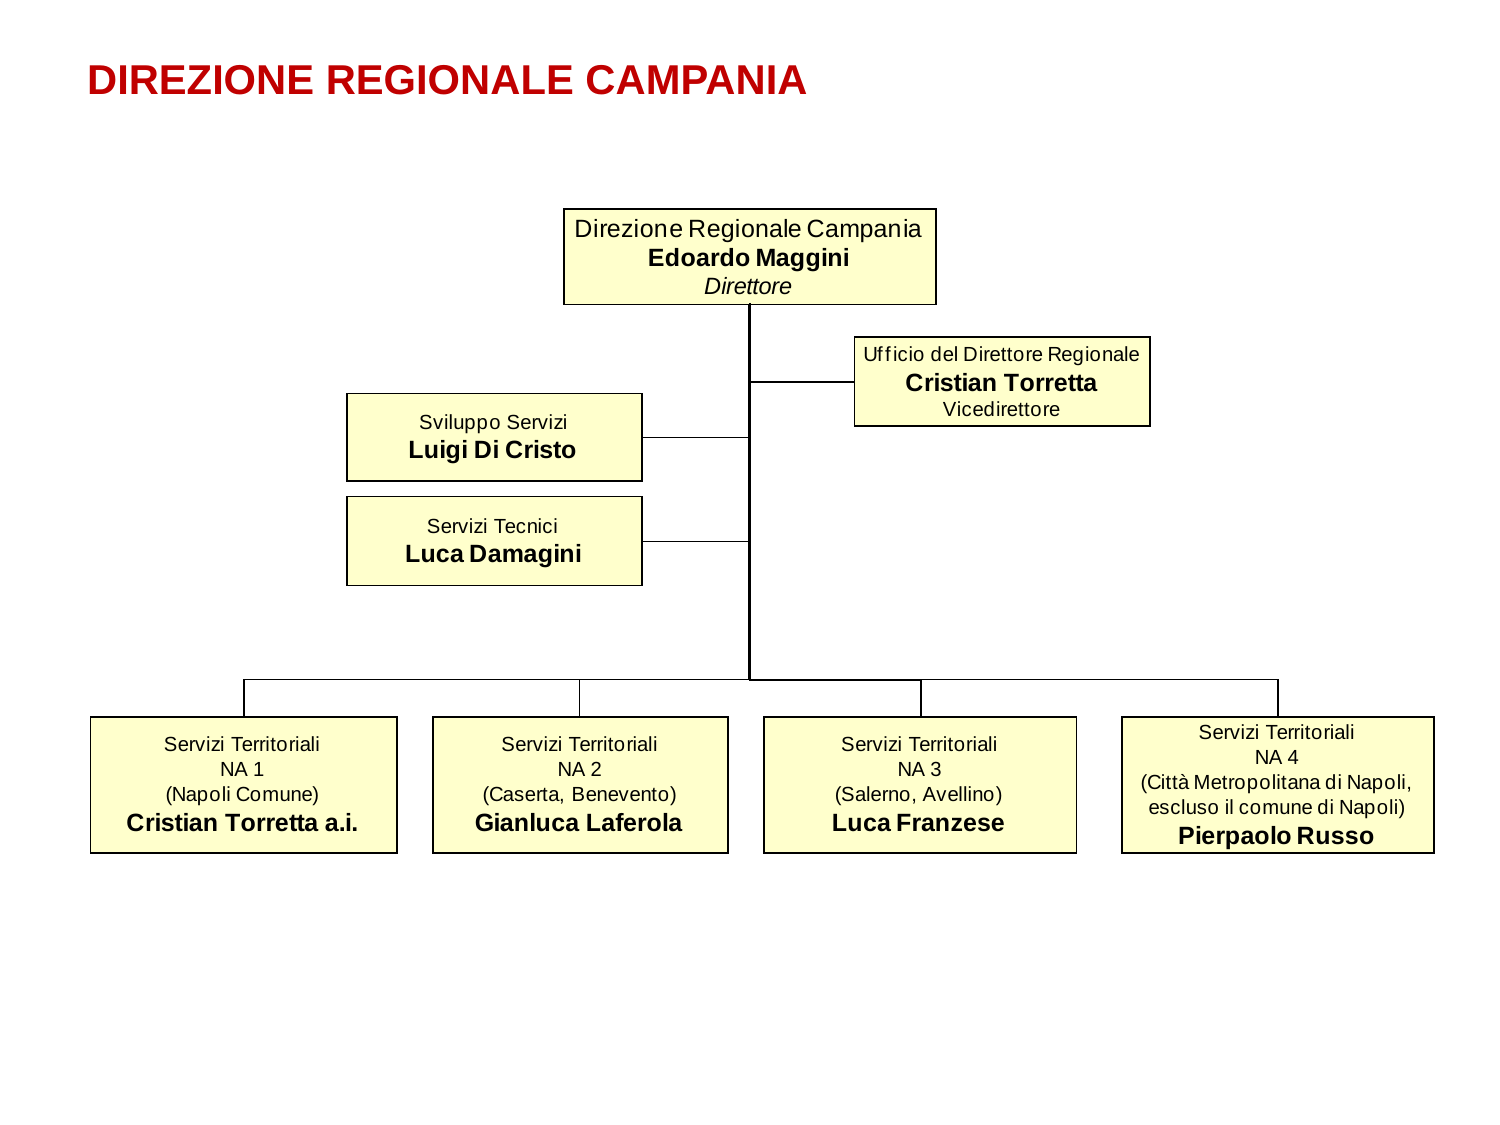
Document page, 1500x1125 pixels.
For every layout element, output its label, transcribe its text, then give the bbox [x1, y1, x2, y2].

picture [88, 203, 1436, 854]
title DIREZIONE REGIONALE CAMPANIA [72, 45, 1462, 128]
